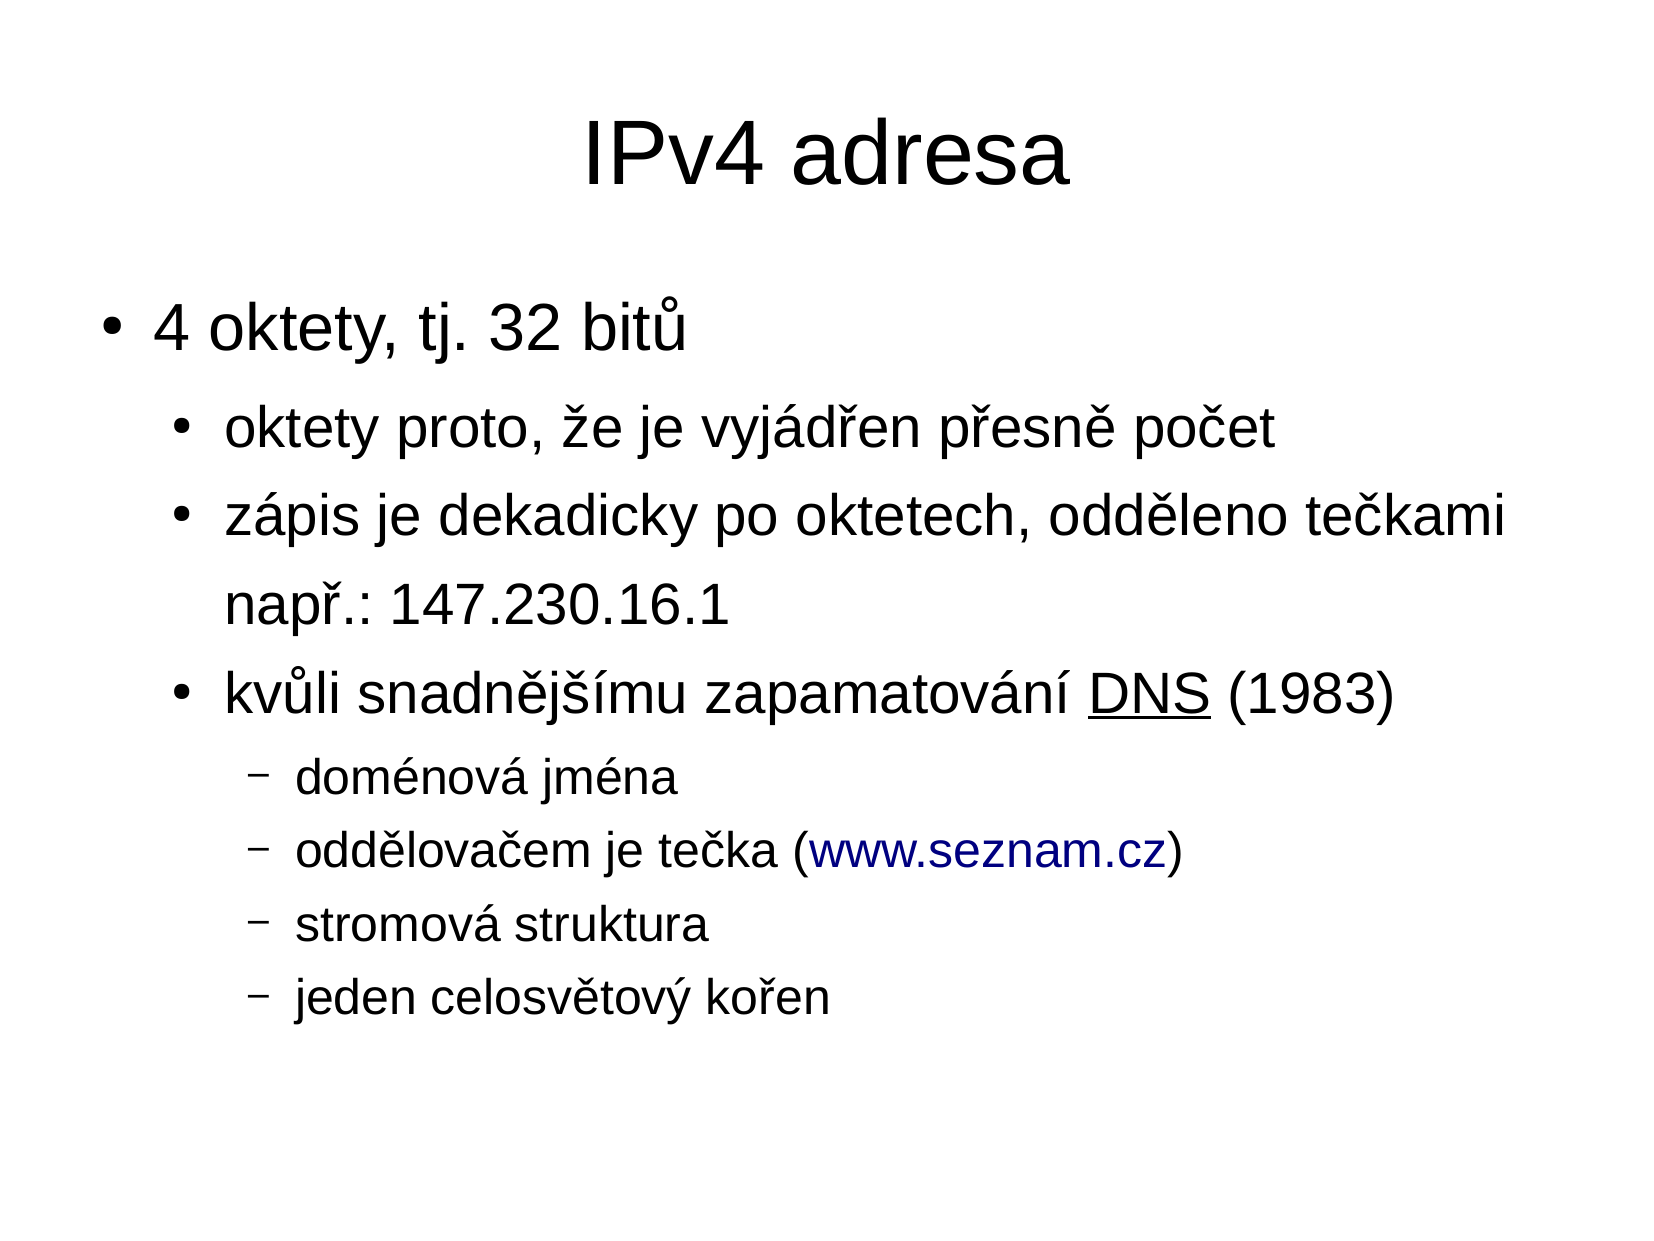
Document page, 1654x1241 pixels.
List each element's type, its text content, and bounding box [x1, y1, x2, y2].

title IPv4 adresa [82, 49, 1571, 257]
list 4 oktety, tj. 32 bitů oktety proto, že je vyjádřen přesně počet zápis je dekadicky po oktetech, odděleno tečkami např.: 147.230.16.1 kvůli snadnějšímu zapamatování DNS (1983) doménová jména oddělovačem je tečka (www.seznam.cz) stromová struktura jeden celosvětový kořen [82, 290, 1571, 1094]
